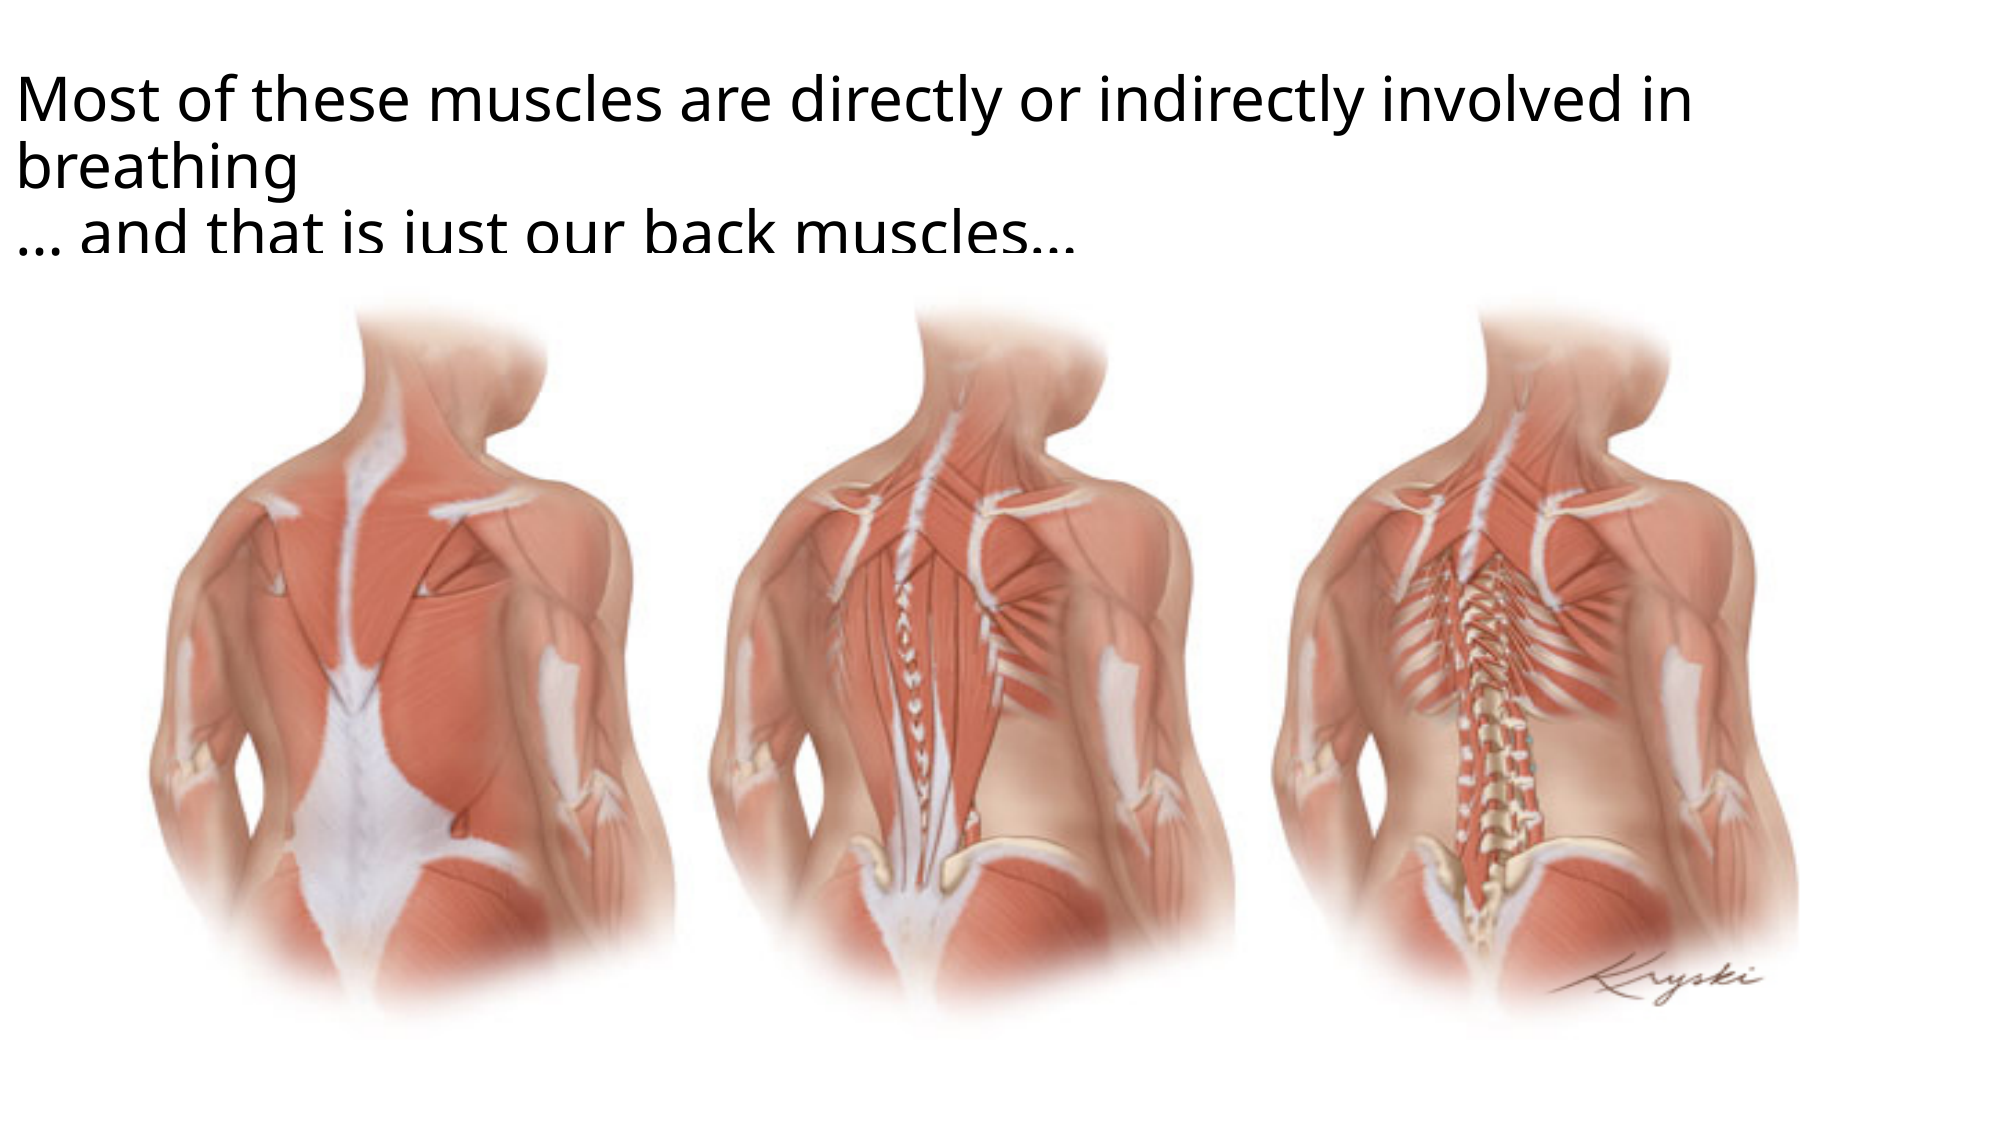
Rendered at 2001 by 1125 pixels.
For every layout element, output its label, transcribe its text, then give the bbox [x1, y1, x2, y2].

picture [76, 253, 1863, 1068]
title Most of these muscles are directly or indirectly involved in breathing … and that is just our back muscles… [0, 59, 2000, 278]
